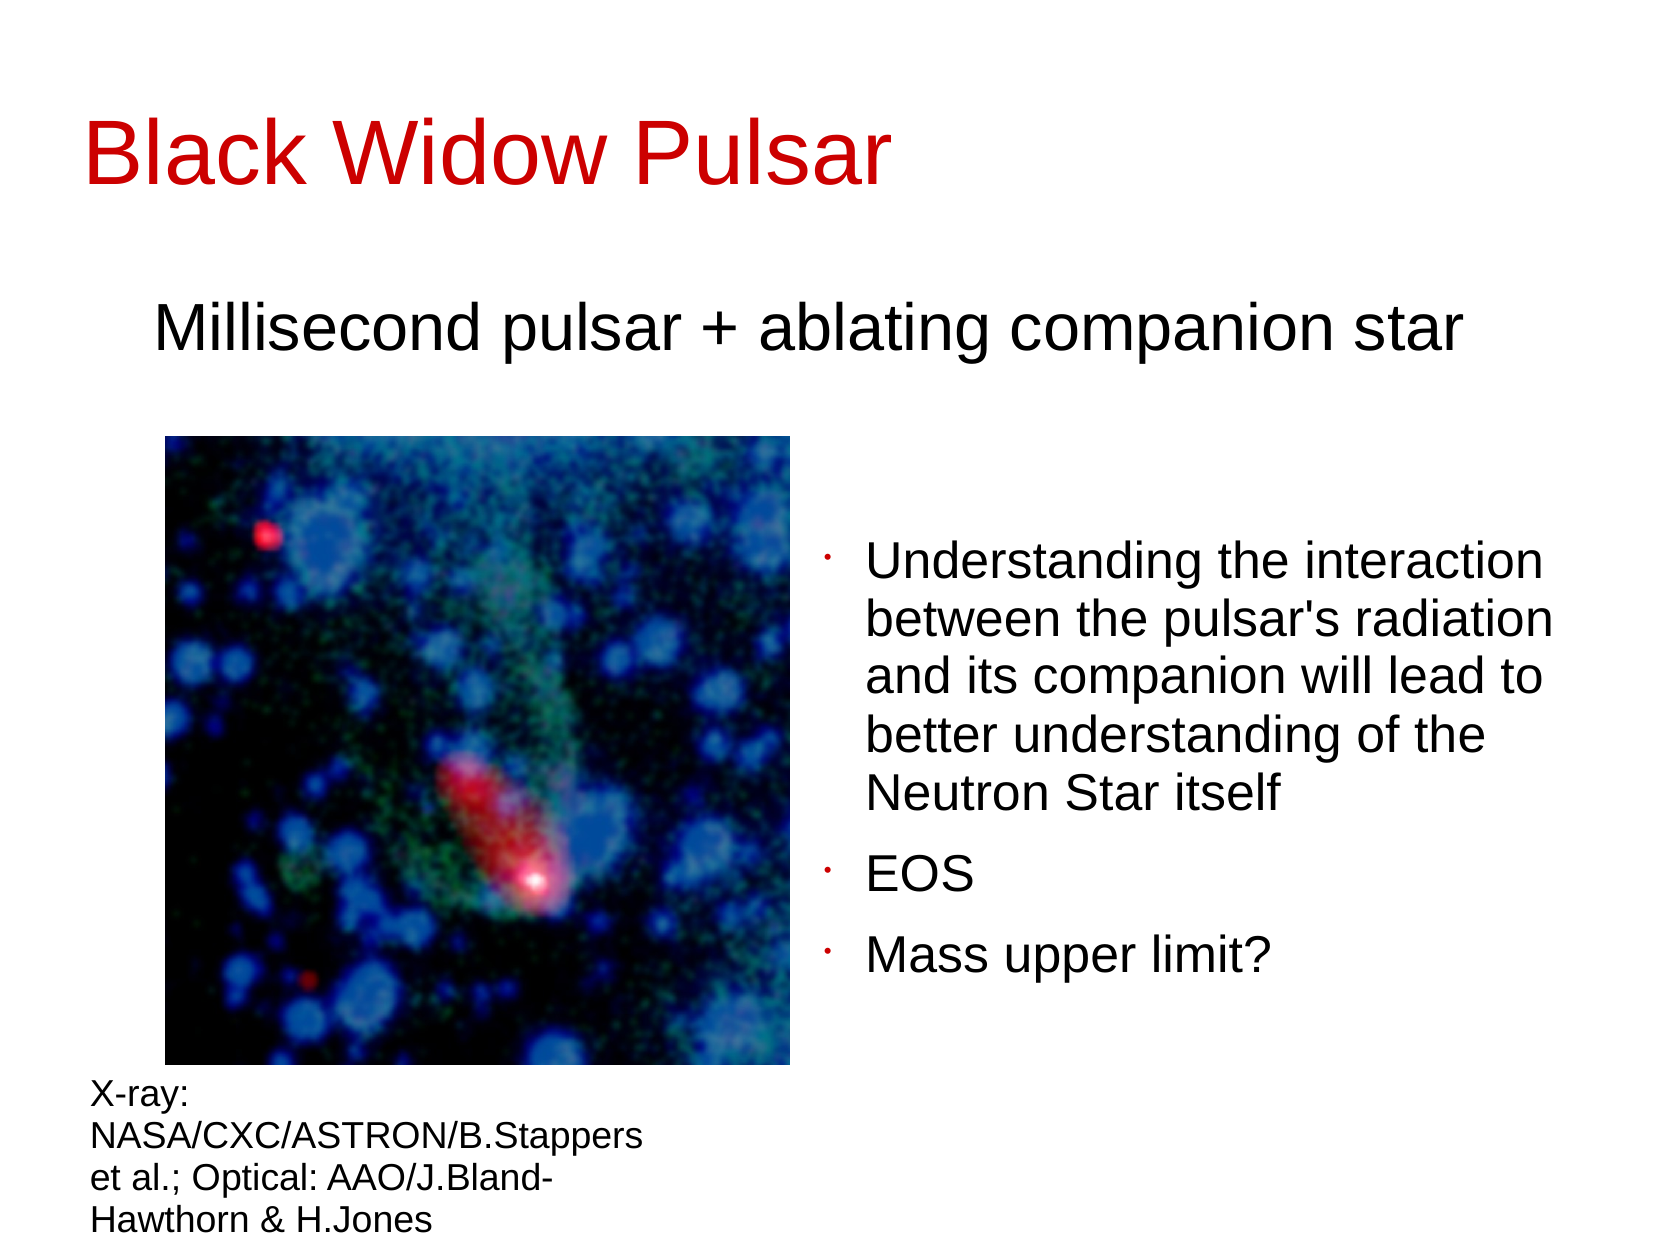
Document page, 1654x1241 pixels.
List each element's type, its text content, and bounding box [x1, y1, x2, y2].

list Understanding the interaction between the pulsar's radiation and its companion will lead to better understanding of the Neutron Star itself EOS Mass upper limit? [810, 450, 1576, 1036]
list Millisecond pulsar + ablating companion star [82, 290, 1571, 391]
picture [165, 436, 790, 1066]
title Black Widow Pulsar [82, 49, 1571, 257]
picture [705, 452, 711, 462]
text_box X-ray: NASA/CXC/ASTRON/B.Stappers et al.; Optical: AAO/J.Bland-Hawthorn & H.Jones [75, 1065, 691, 1241]
